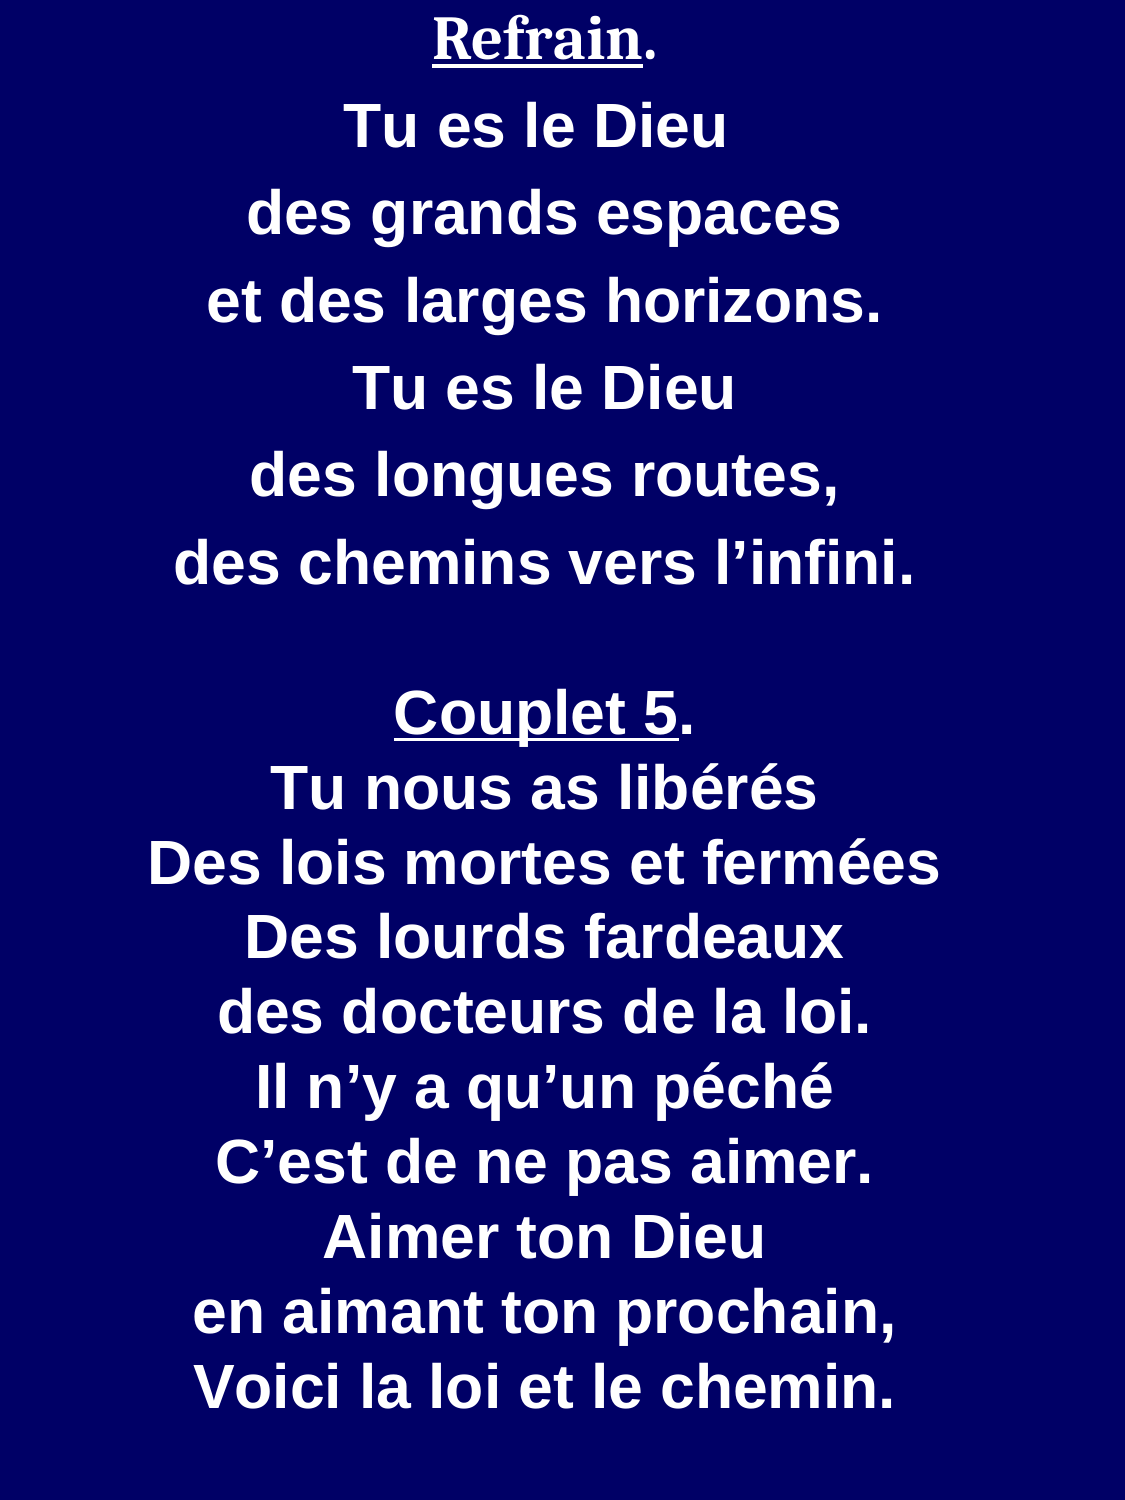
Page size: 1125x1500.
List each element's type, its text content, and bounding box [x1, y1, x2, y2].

text_box Refrain. Tu es le Dieu des grands espaces et des larges horizons. Tu es le Dieu des longues routes, des chemins vers l’infini. Couplet 5. Tu nous as libérés Des lois mortes et fermées Des lourds fardeaux des docteurs de la loi. Il n’y a qu’un péché C’est de ne pas aimer. Aimer ton Dieu en aimant ton prochain, Voici la loi et le chemin. [102, 0, 987, 1429]
